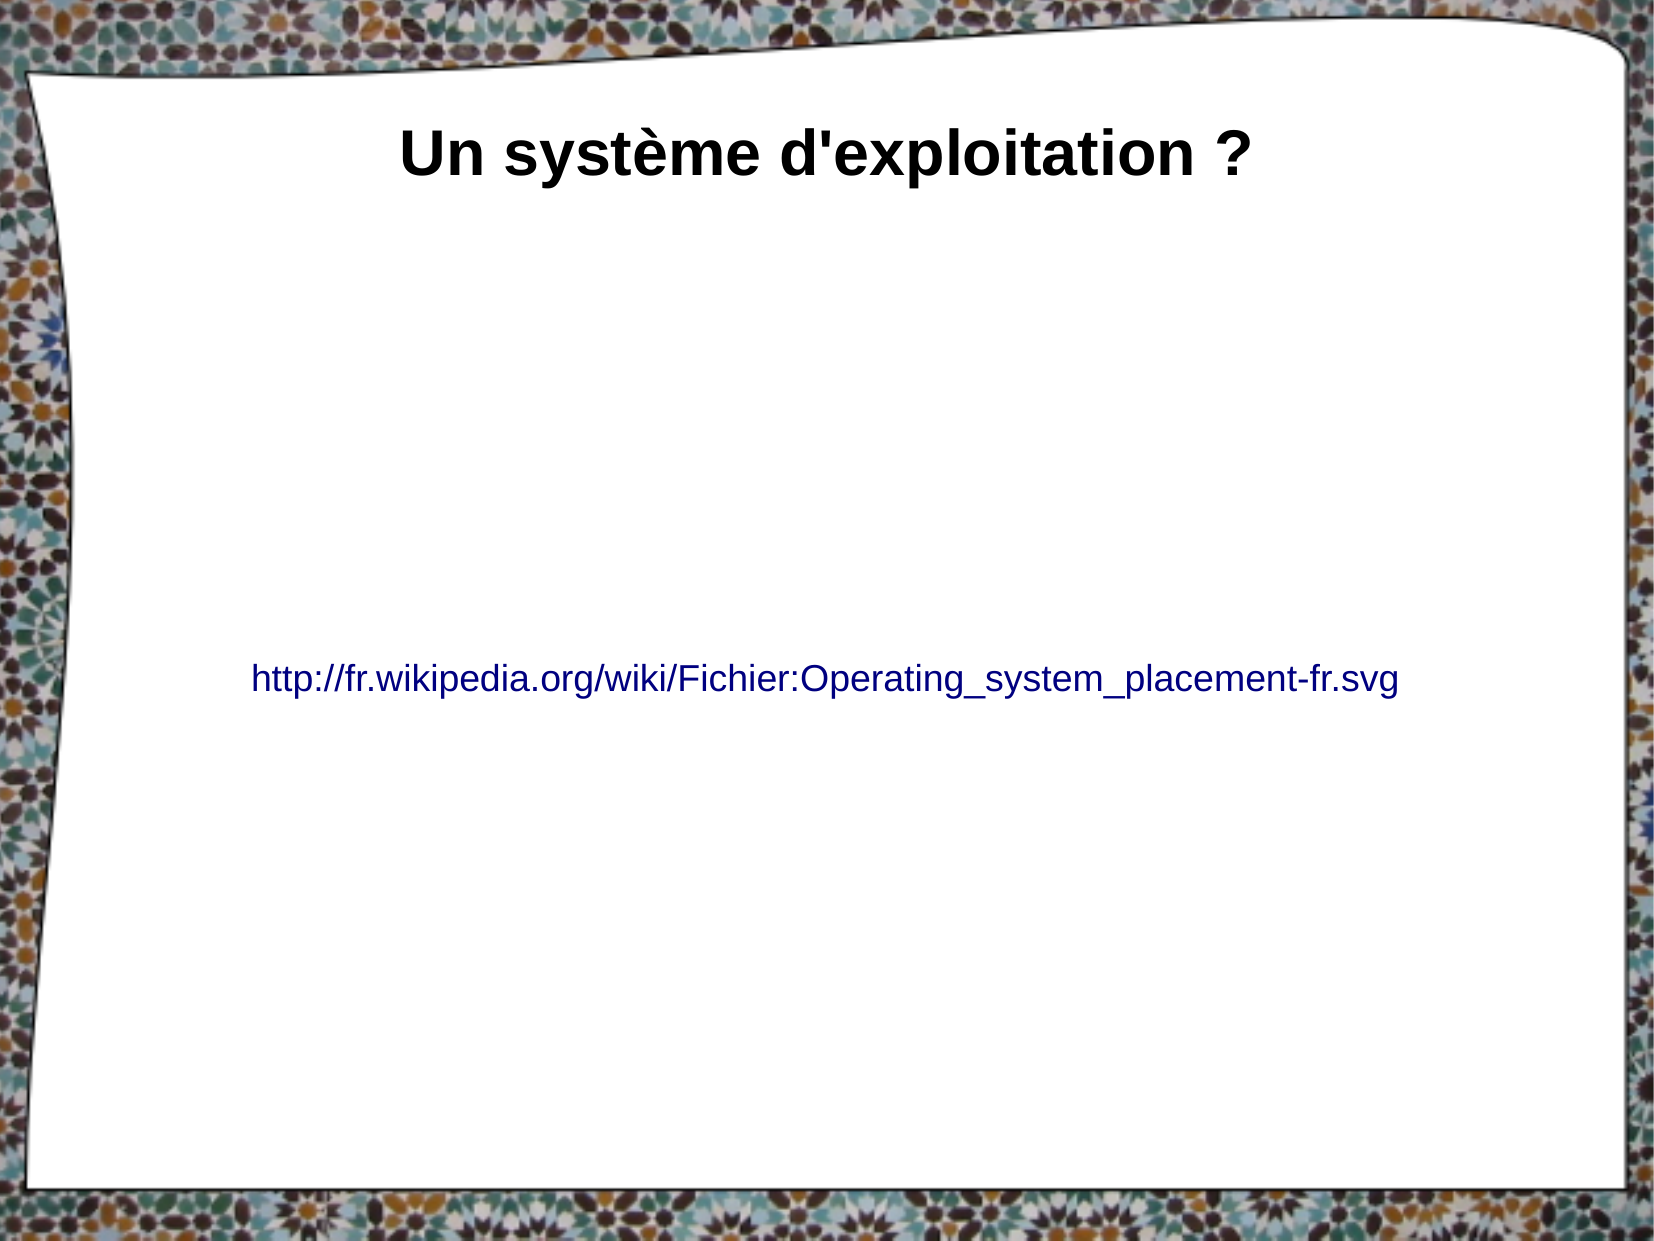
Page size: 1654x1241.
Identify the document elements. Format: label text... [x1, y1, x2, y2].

text_box http://fr.wikipedia.org/wiki/Fichier:Operating_system_placement-fr.svg [236, 649, 1415, 707]
picture [0, 0, 1654, 1241]
title Un système d'exploitation ? [82, 56, 1571, 250]
